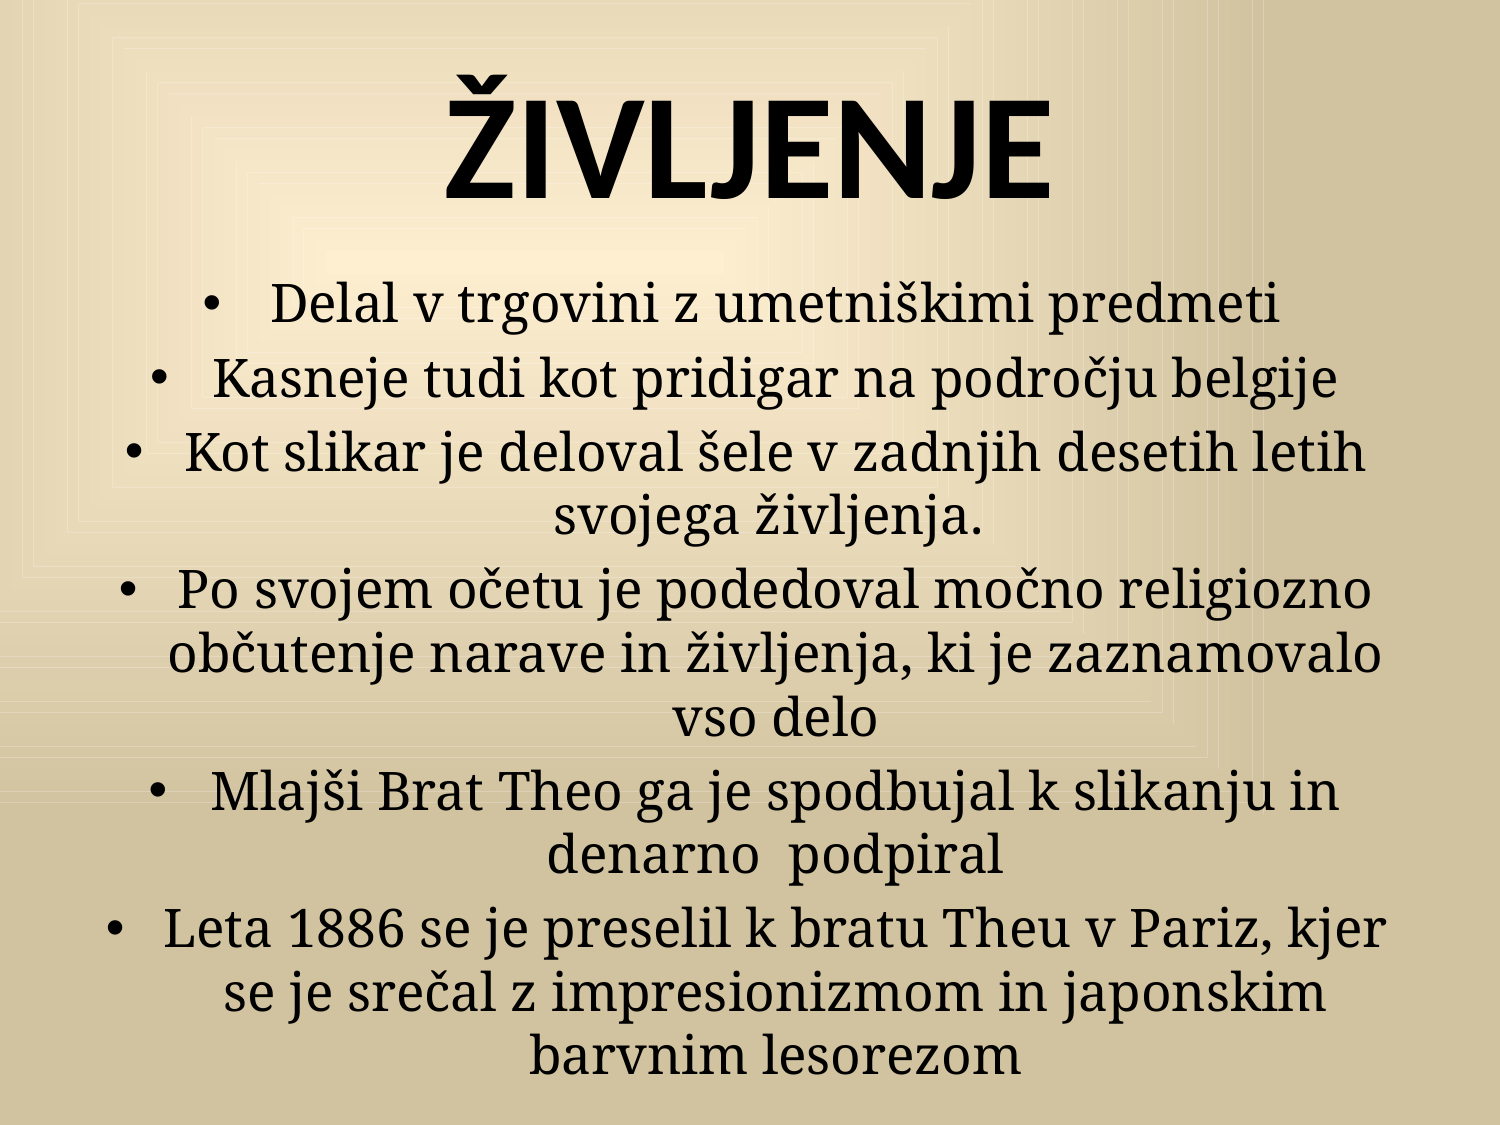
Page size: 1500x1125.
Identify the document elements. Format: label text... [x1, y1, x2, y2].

list Delal v trgovini z umetniškimi predmeti Kasneje tudi kot pridigar na področju belgije Kot slikar je deloval šele v zadnjih desetih letih svojega življenja. Po svojem očetu je podedoval močno religiozno občutenje narave in življenja, ki je zaznamovalo vso delo Mlajši Brat Theo ga je spodbujal k slikanju in denarno podpiral Leta 1886 se je preselil k bratu Theu v Pariz, kjer se je srečal z impresionizmom in japonskim barvnim lesorezom [75, 262, 1425, 1094]
title ŽIVLJENJE [0, 45, 1500, 233]
